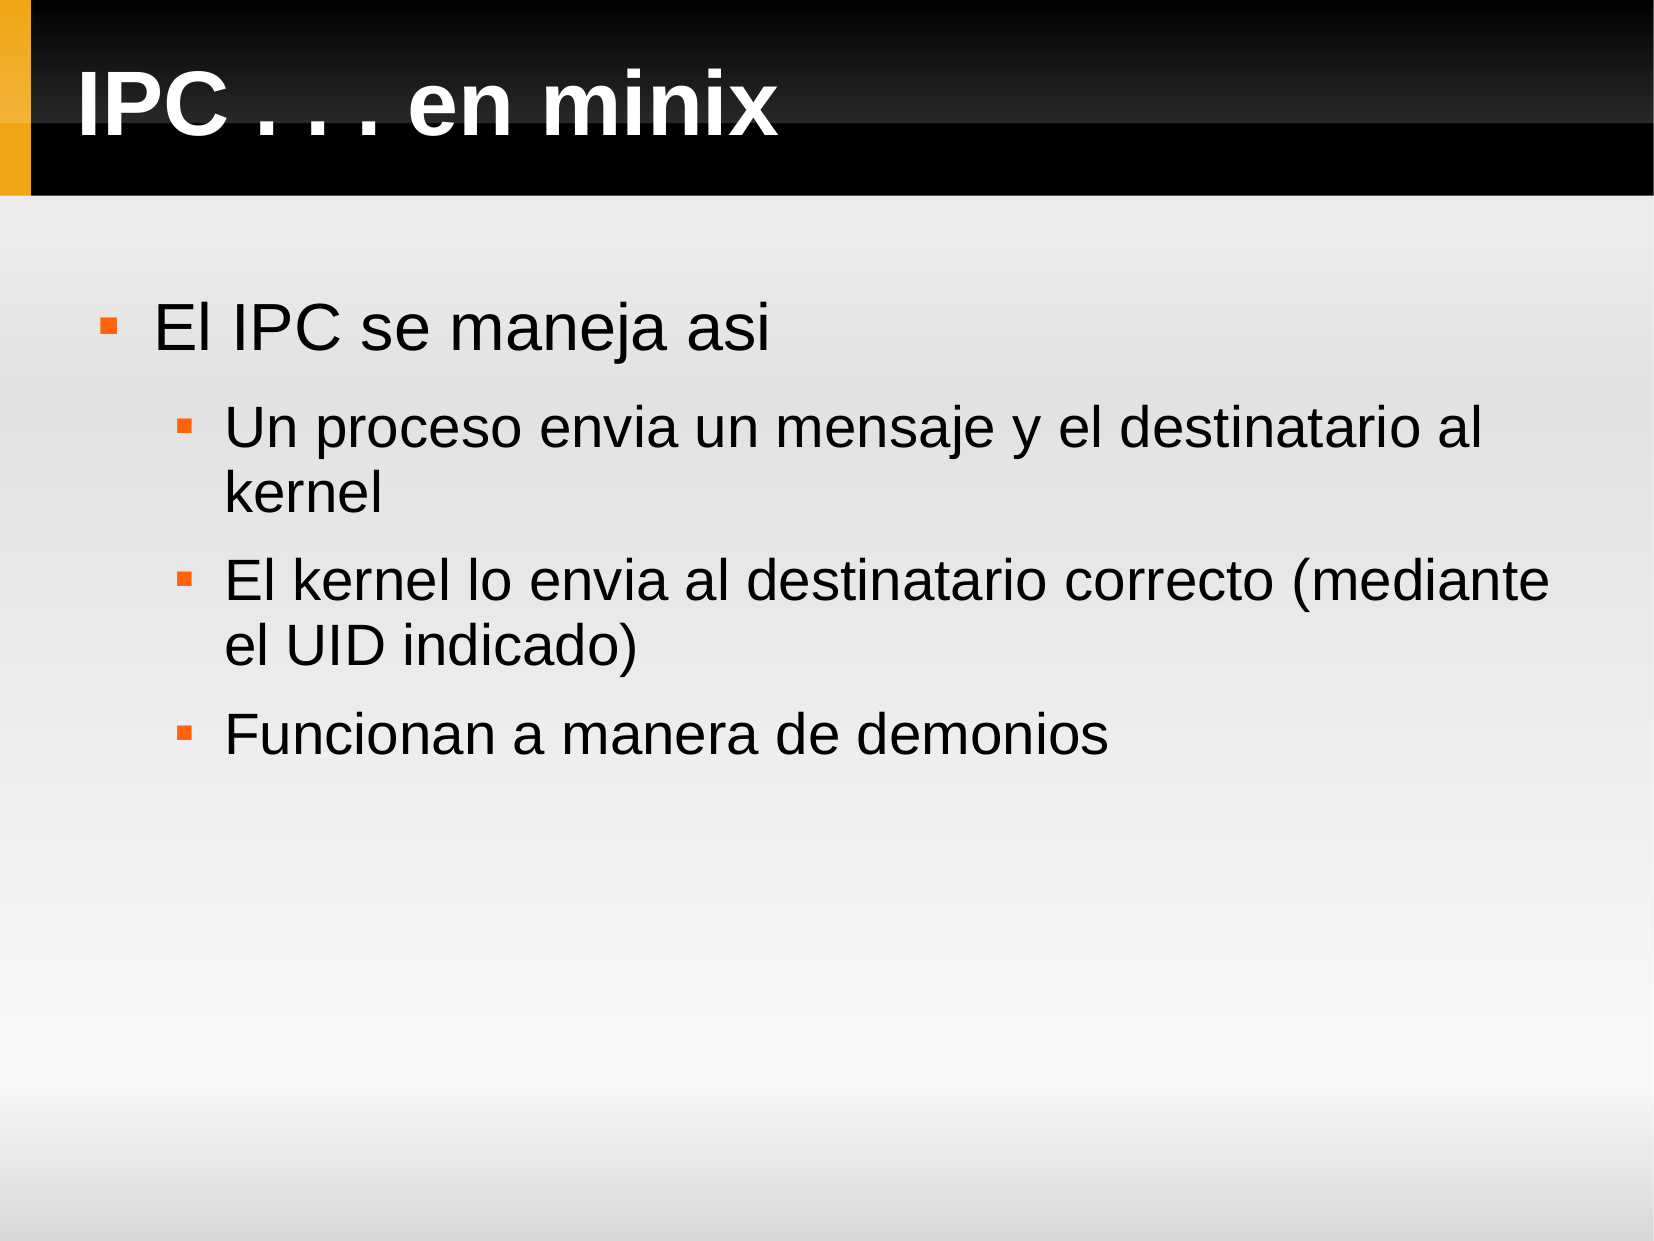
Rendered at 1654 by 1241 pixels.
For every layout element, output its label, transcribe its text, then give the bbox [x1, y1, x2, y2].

list El IPC se maneja asi Un proceso envia un mensaje y el destinatario al kernel El kernel lo envia al destinatario correcto (mediante el UID indicado) Funcionan a manera de demonios [82, 290, 1571, 1094]
picture [0, 0, 1654, 1241]
title IPC . . . en minix [76, 7, 1565, 200]
